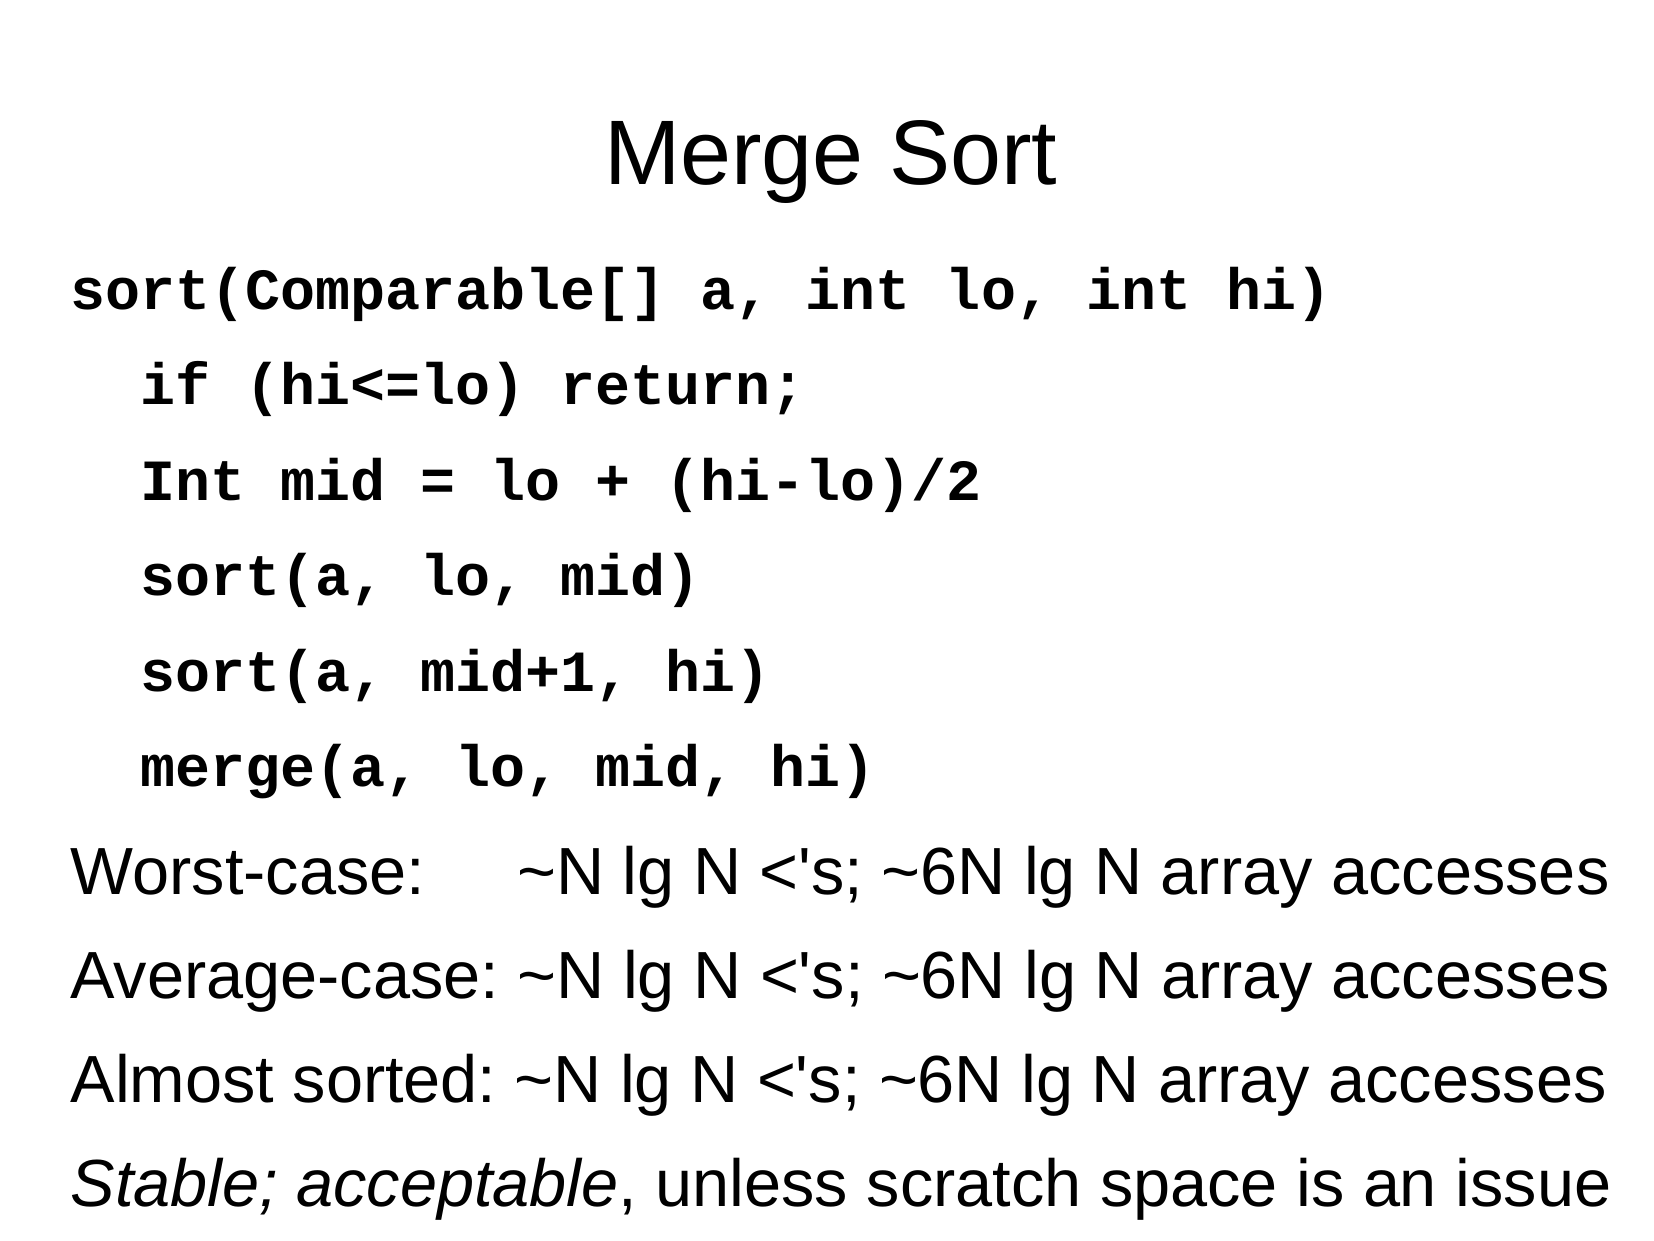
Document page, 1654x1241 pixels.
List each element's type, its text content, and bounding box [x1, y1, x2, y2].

title Merge Sort [86, 49, 1576, 257]
list sort(Comparable[] a, int lo, int hi) if (hi<=lo) return; Int mid = lo + (hi-lo)/2 sort(a, lo, mid) sort(a, mid+1, hi) merge(a, lo, mid, hi) Worst-case: ~N lg N <'s; ~6N lg N array accesses Average-case: ~N lg N <'s; ~6N lg N array accesses Almost sorted: ~N lg N <'s; ~6N lg N array accesses Stable; acceptable, unless scratch space is an issue [70, 260, 1654, 1224]
